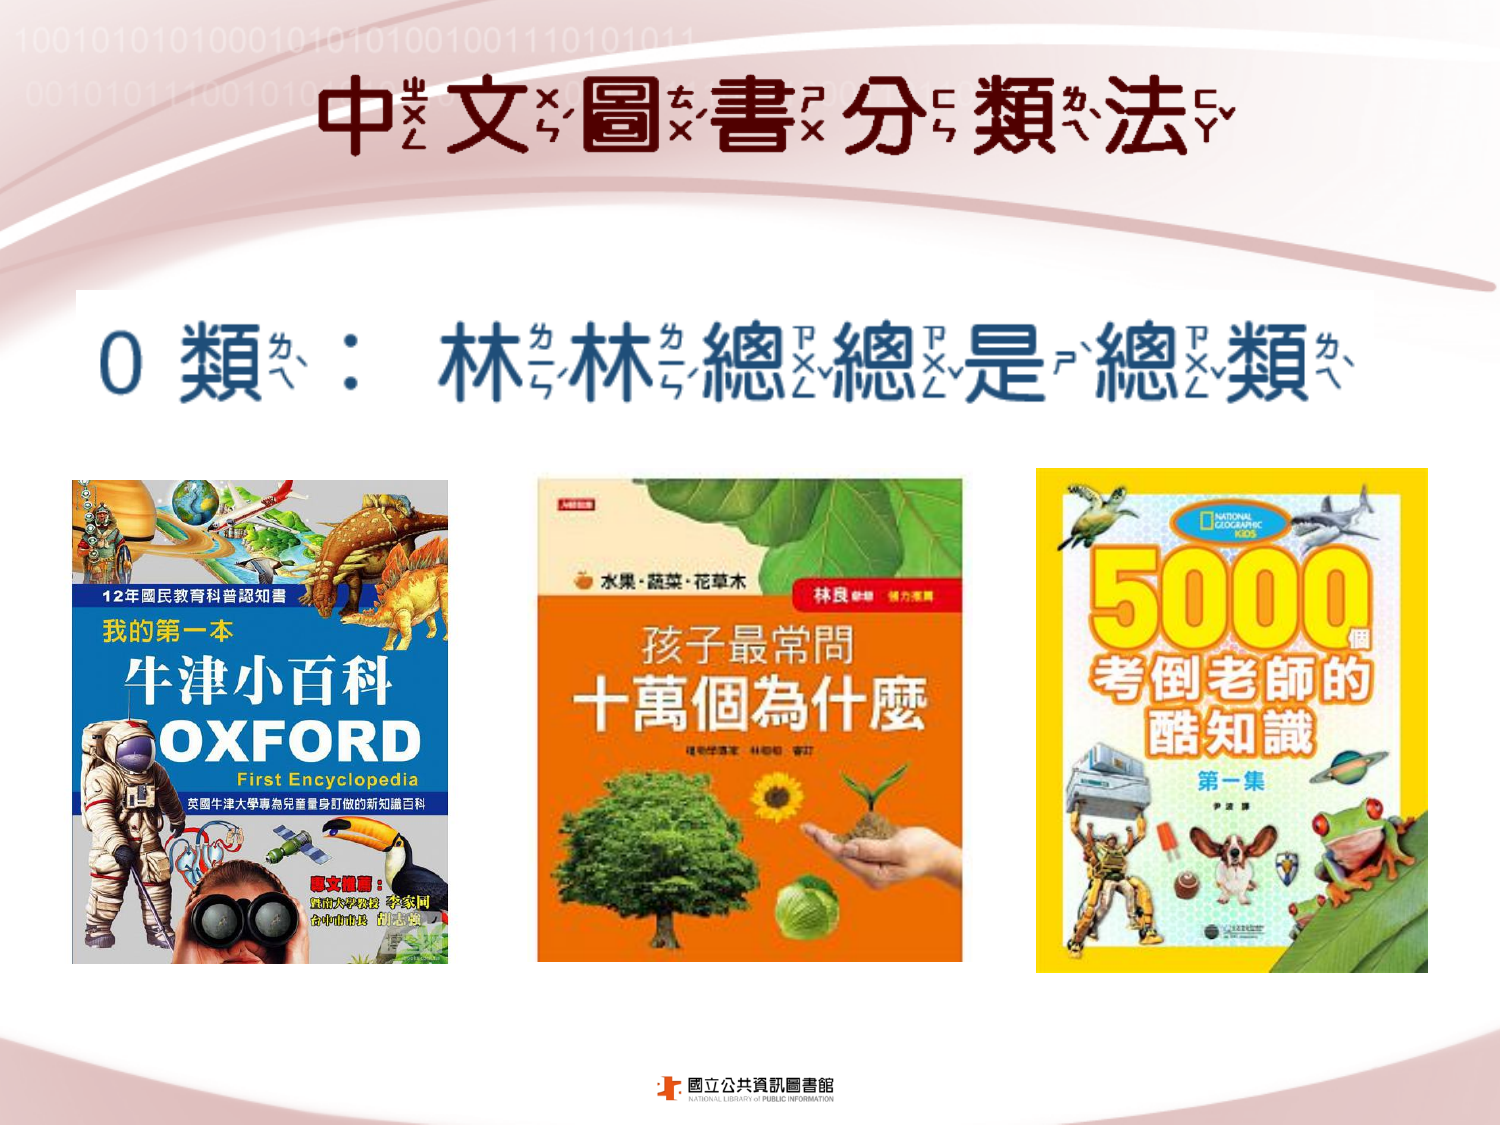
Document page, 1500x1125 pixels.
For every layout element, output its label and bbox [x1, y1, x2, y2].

picture [0, 480, 520, 964]
picture [527, 468, 973, 962]
picture [257, 35, 1290, 169]
picture [1036, 468, 1428, 973]
picture [76, 290, 1374, 433]
